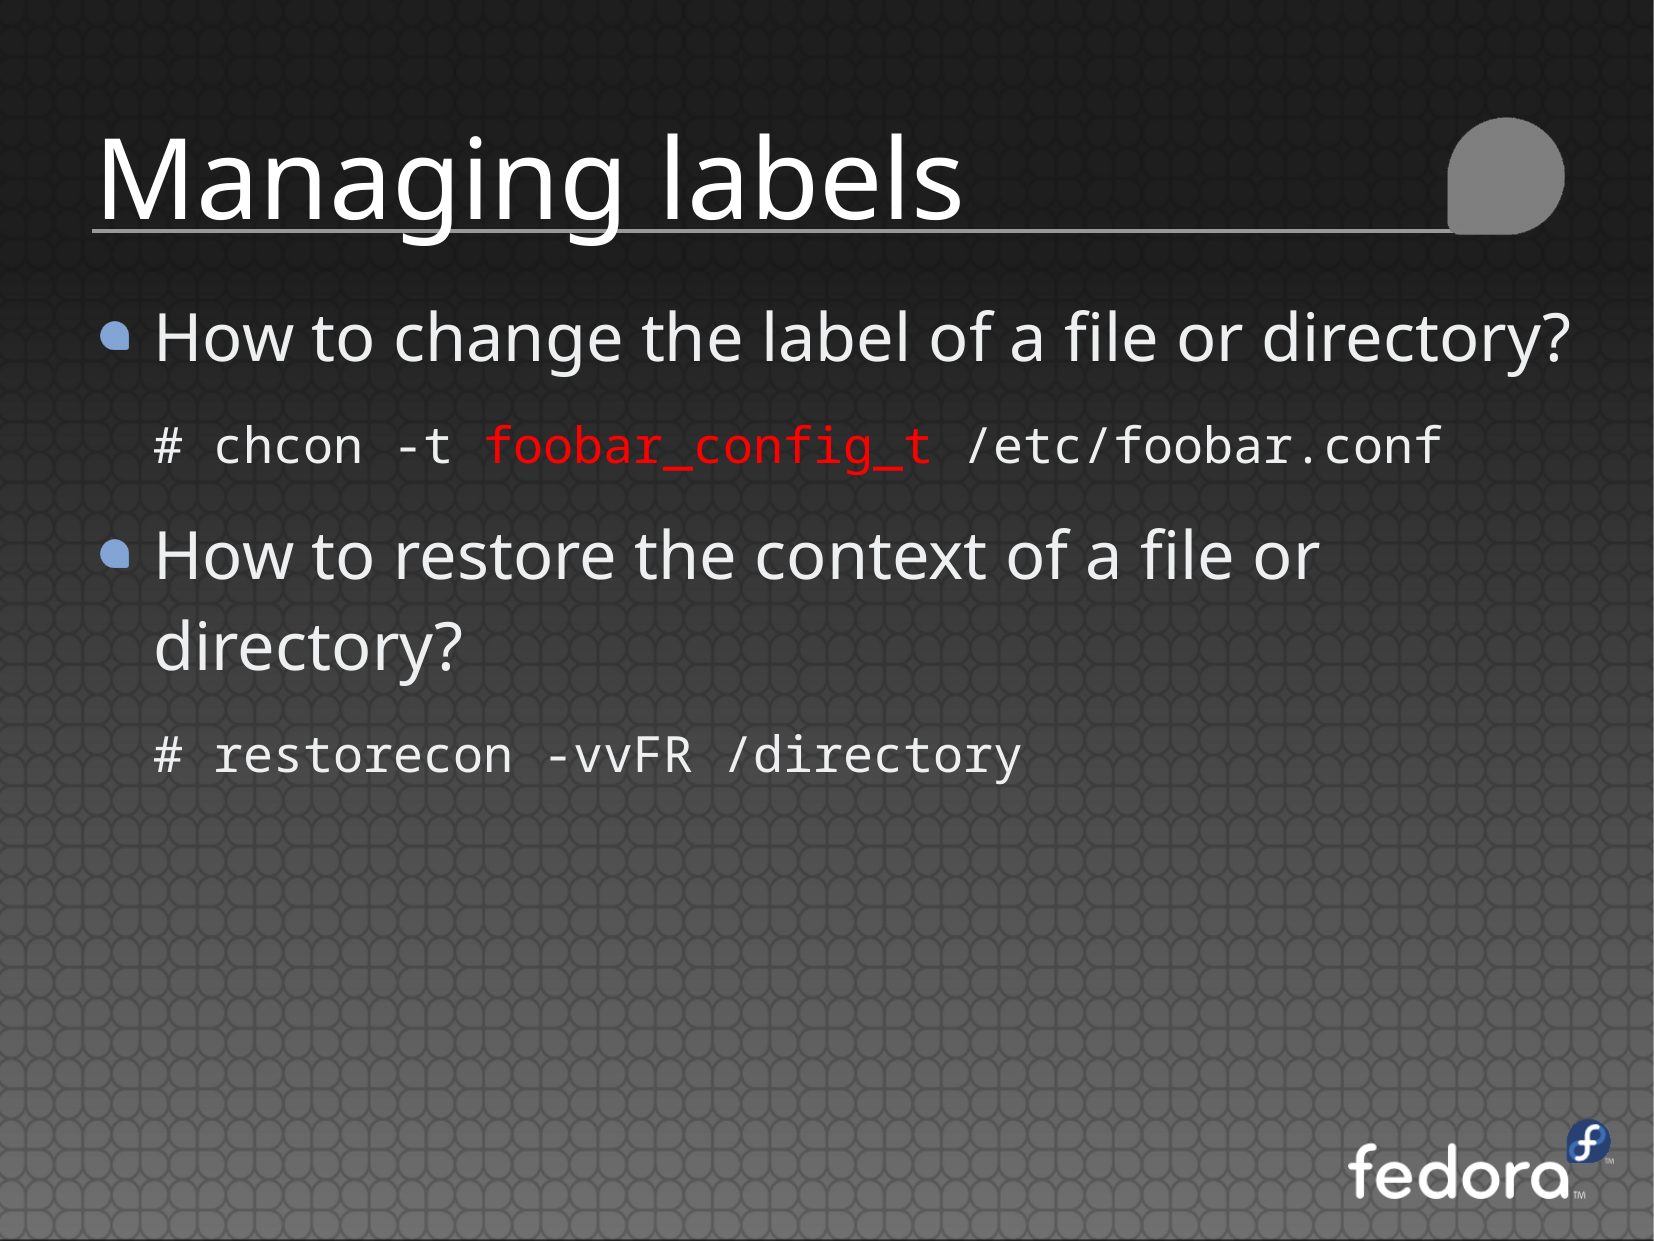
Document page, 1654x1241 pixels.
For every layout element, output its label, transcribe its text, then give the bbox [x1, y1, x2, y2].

list How to change the label of a file or directory? # chcon -t foobar_config_t /etc/foobar.conf How to restore the context of a file or directory? # restorecon -vvFR /directory [82, 290, 1622, 1094]
picture [0, 0, 1654, 1241]
title Managing labels [94, 100, 1426, 251]
